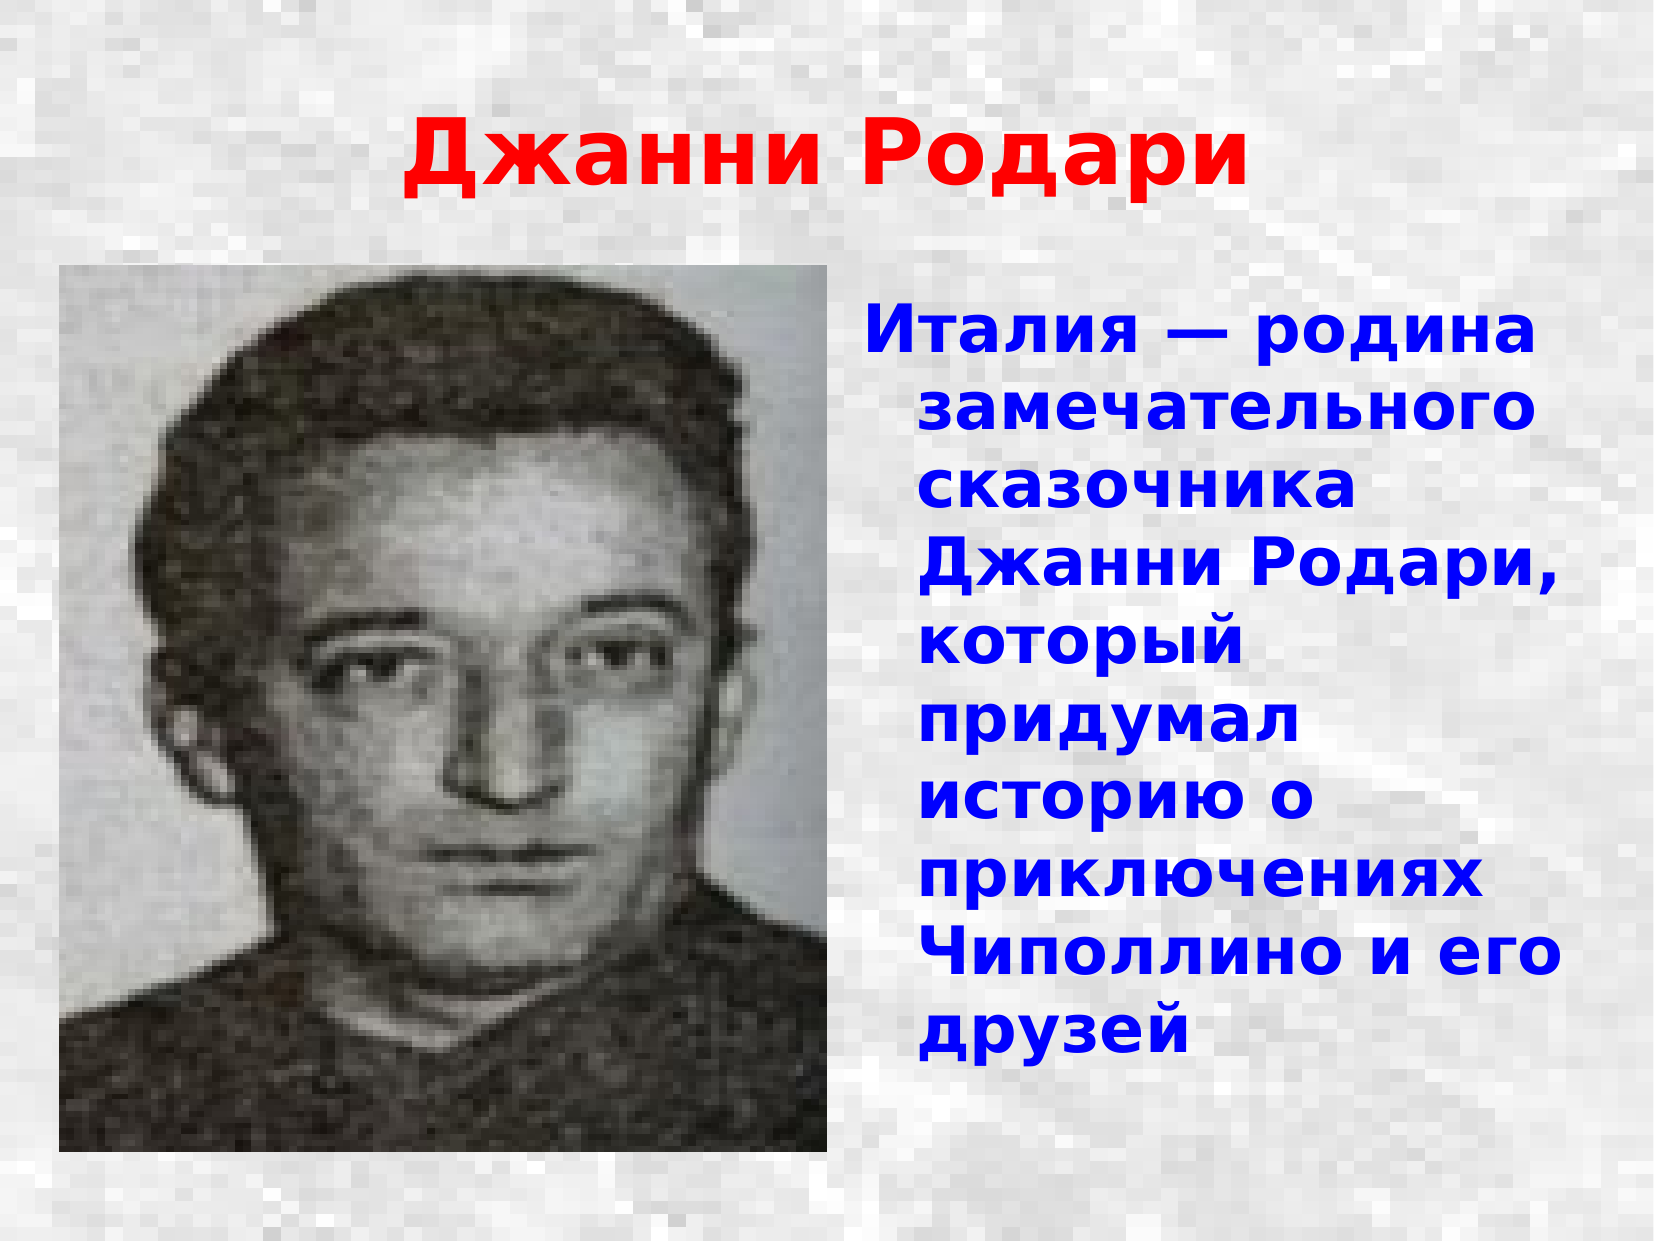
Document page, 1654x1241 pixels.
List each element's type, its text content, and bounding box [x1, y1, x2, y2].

title Джанни Родари [82, 56, 1571, 250]
picture [0, 0, 1654, 1241]
list Италия — родина замечательного сказочника Джанни Родари, который придумал историю о приключениях Чиполлино и его друзей [845, 290, 1572, 1146]
